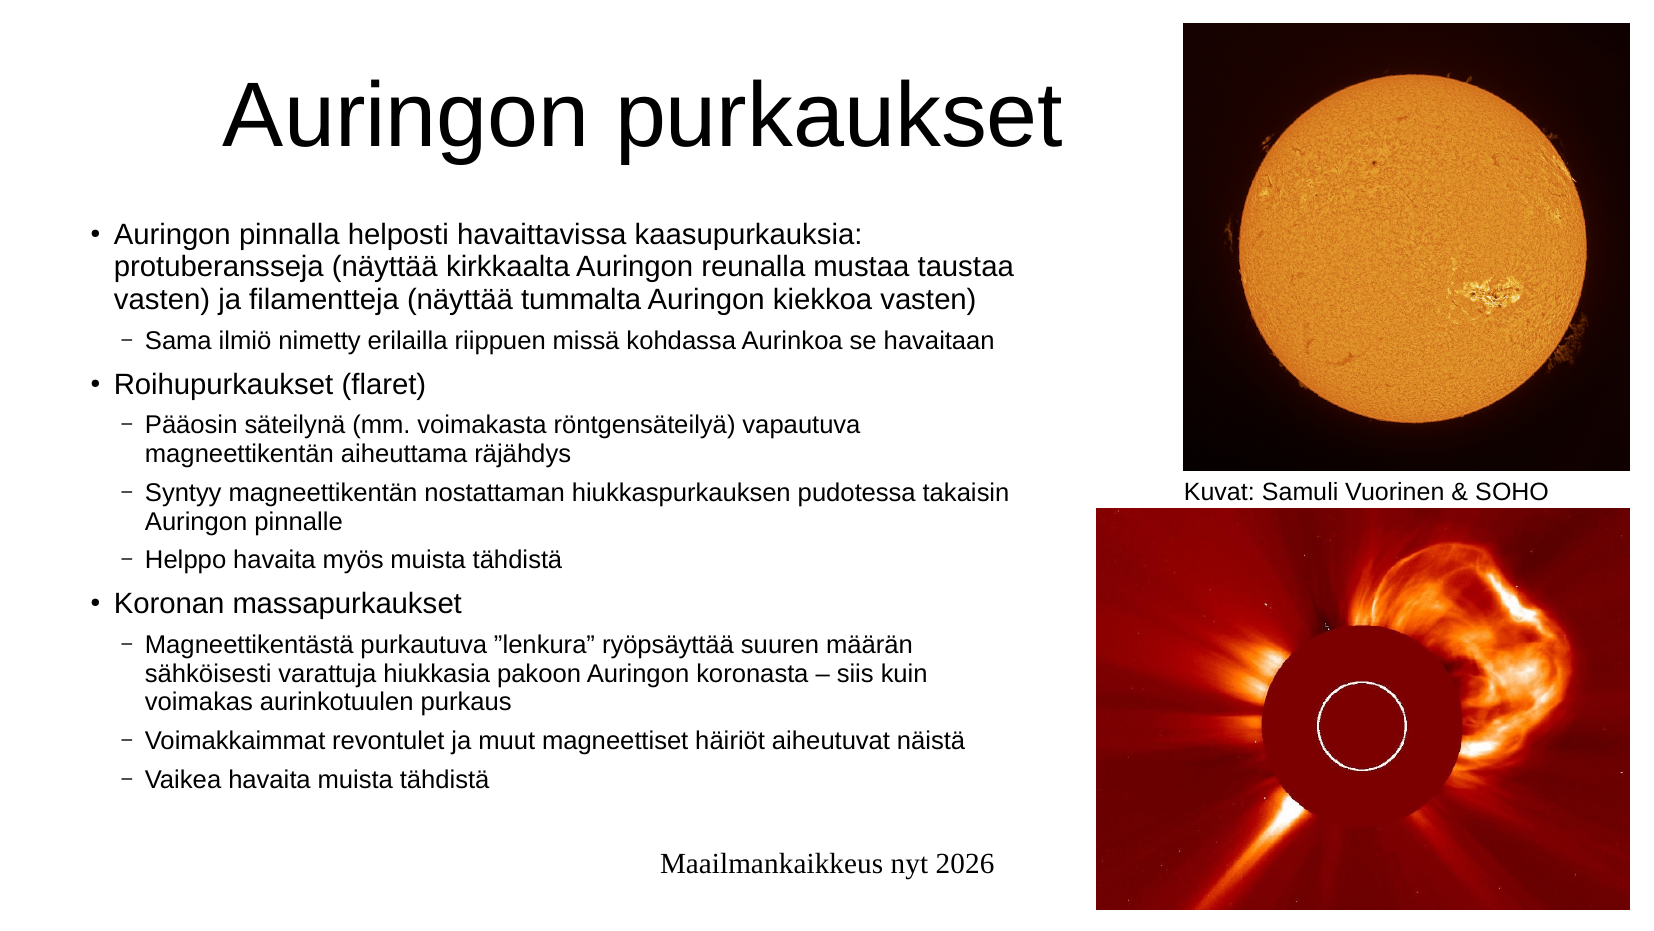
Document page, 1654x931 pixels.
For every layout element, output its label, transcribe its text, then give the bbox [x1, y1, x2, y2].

list Auringon pinnalla helposti havaittavissa kaasupurkauksia: protuberansseja (näyttää kirkkaalta Auringon reunalla mustaa taustaa vasten) ja filamentteja (näyttää tummalta Auringon kiekkoa vasten) Sama ilmiö nimetty erilailla riippuen missä kohdassa Aurinkoa se havaitaan Roihupurkaukset (flaret) Pääosin säteilynä (mm. voimakasta röntgensäteilyä) vapautuva magneettikentän aiheuttama räjähdys Syntyy magneettikentän nostattaman hiukkaspurkauksen pudotessa takaisin Auringon pinnalle Helppo havaita myös muista tähdistä Koronan massapurkaukset Magneettikentästä purkautuva ”lenkura” ryöpsäyttää suuren määrän sähköisesti varattuja hiukkasia pakoon Auringon koronasta – siis kuin voimakas aurinkotuulen purkaus Voimakkaimmat revontulet ja muut magneettiset häiriöt aiheutuvat näistä Vaikea havaita muista tähdistä [82, 217, 1028, 827]
title Auringon purkaukset [82, 37, 1183, 193]
text_box Kuvat: Samuli Vuorinen & SOHO [1169, 470, 1578, 508]
picture [1183, 23, 1630, 471]
picture [1096, 508, 1630, 910]
